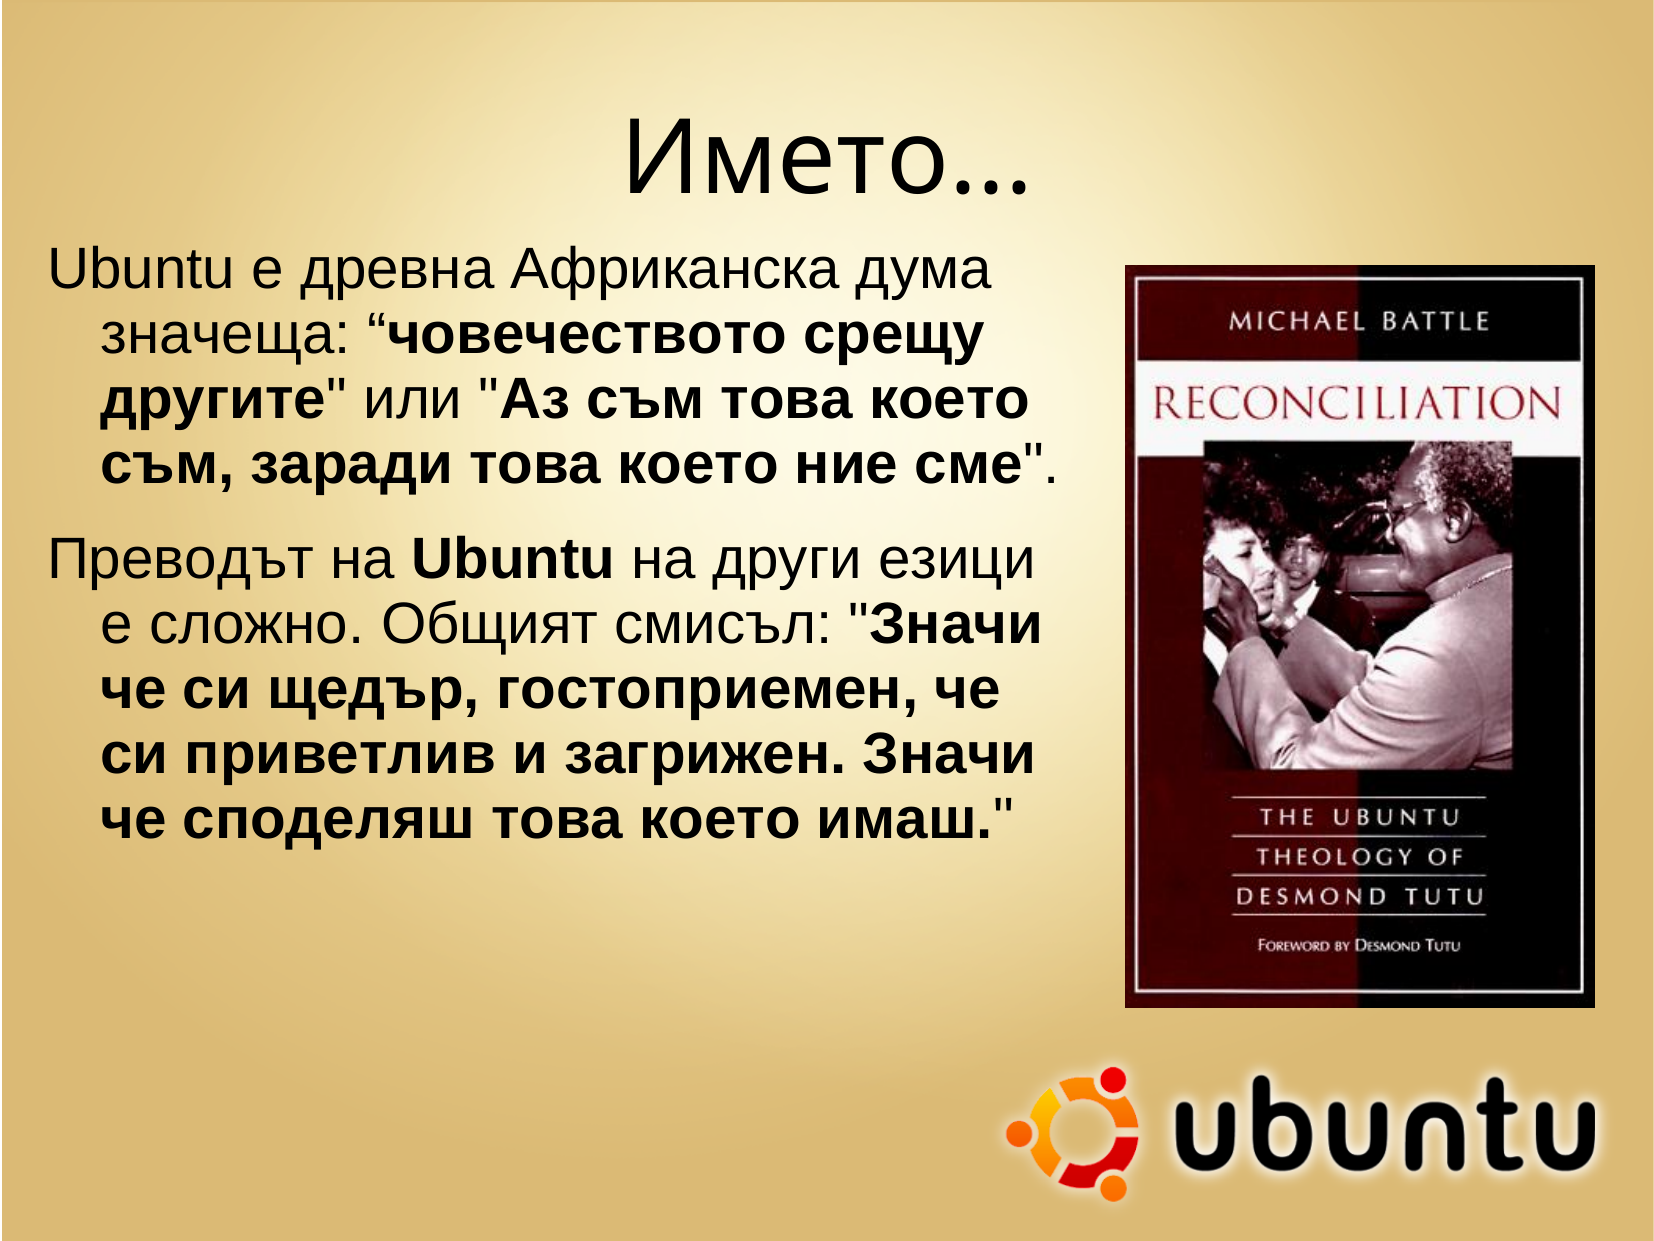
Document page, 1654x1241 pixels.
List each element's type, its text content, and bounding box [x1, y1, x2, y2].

title Името... [82, 49, 1571, 257]
picture [2, 0, 1654, 1241]
list Ubuntu е древна Африканска дума значеща: “човечеството срещу другите" или "Аз съм това което съм, заради това което ние сме". Преводът на Ubuntu на други езици е сложно. Общият смисъл: "Значи че си щедър, гостоприемен, че си приветлив и загрижен. Значи че споделяш това което имаш." [29, 236, 1063, 1207]
